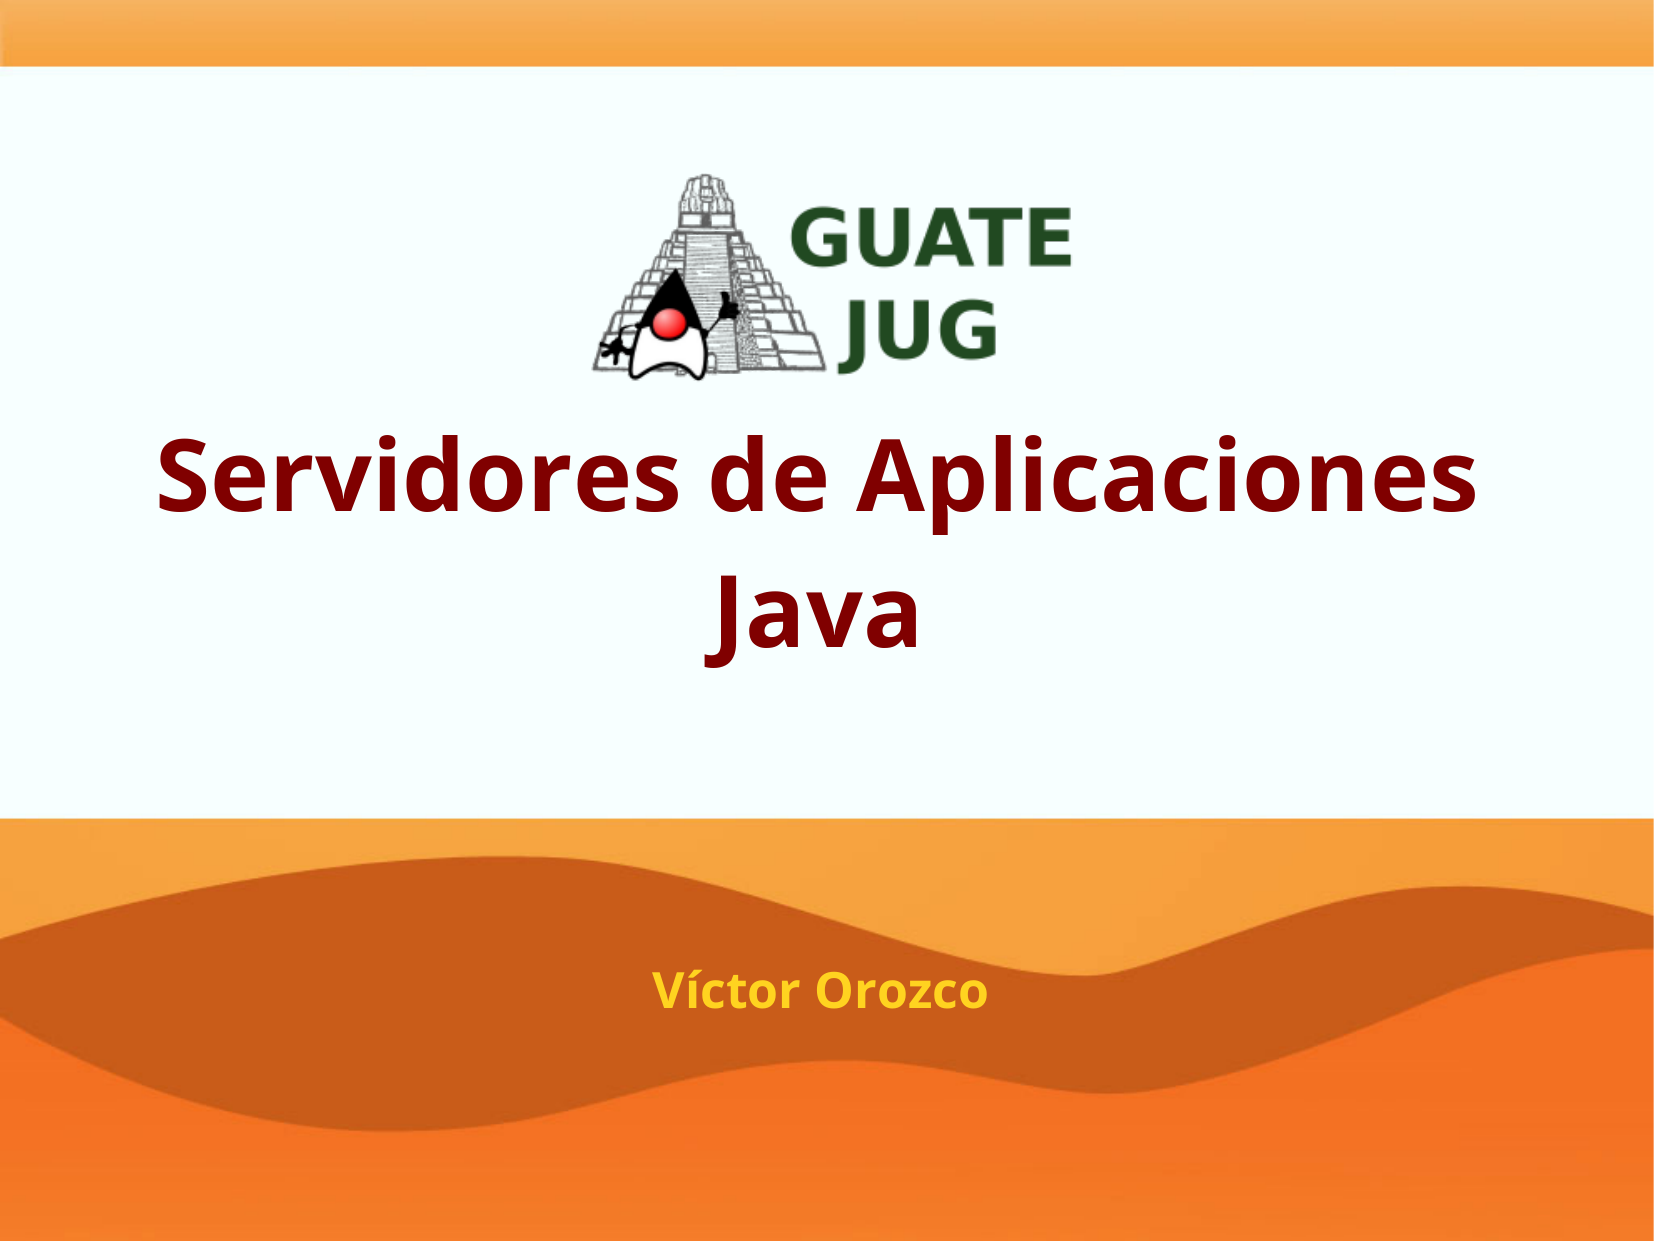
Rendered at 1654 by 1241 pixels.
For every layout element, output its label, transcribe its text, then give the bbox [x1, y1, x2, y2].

picture [0, 0, 1654, 1241]
title Víctor Orozco [77, 885, 1565, 1093]
title Servidores de Aplicaciones Java [74, 418, 1562, 663]
